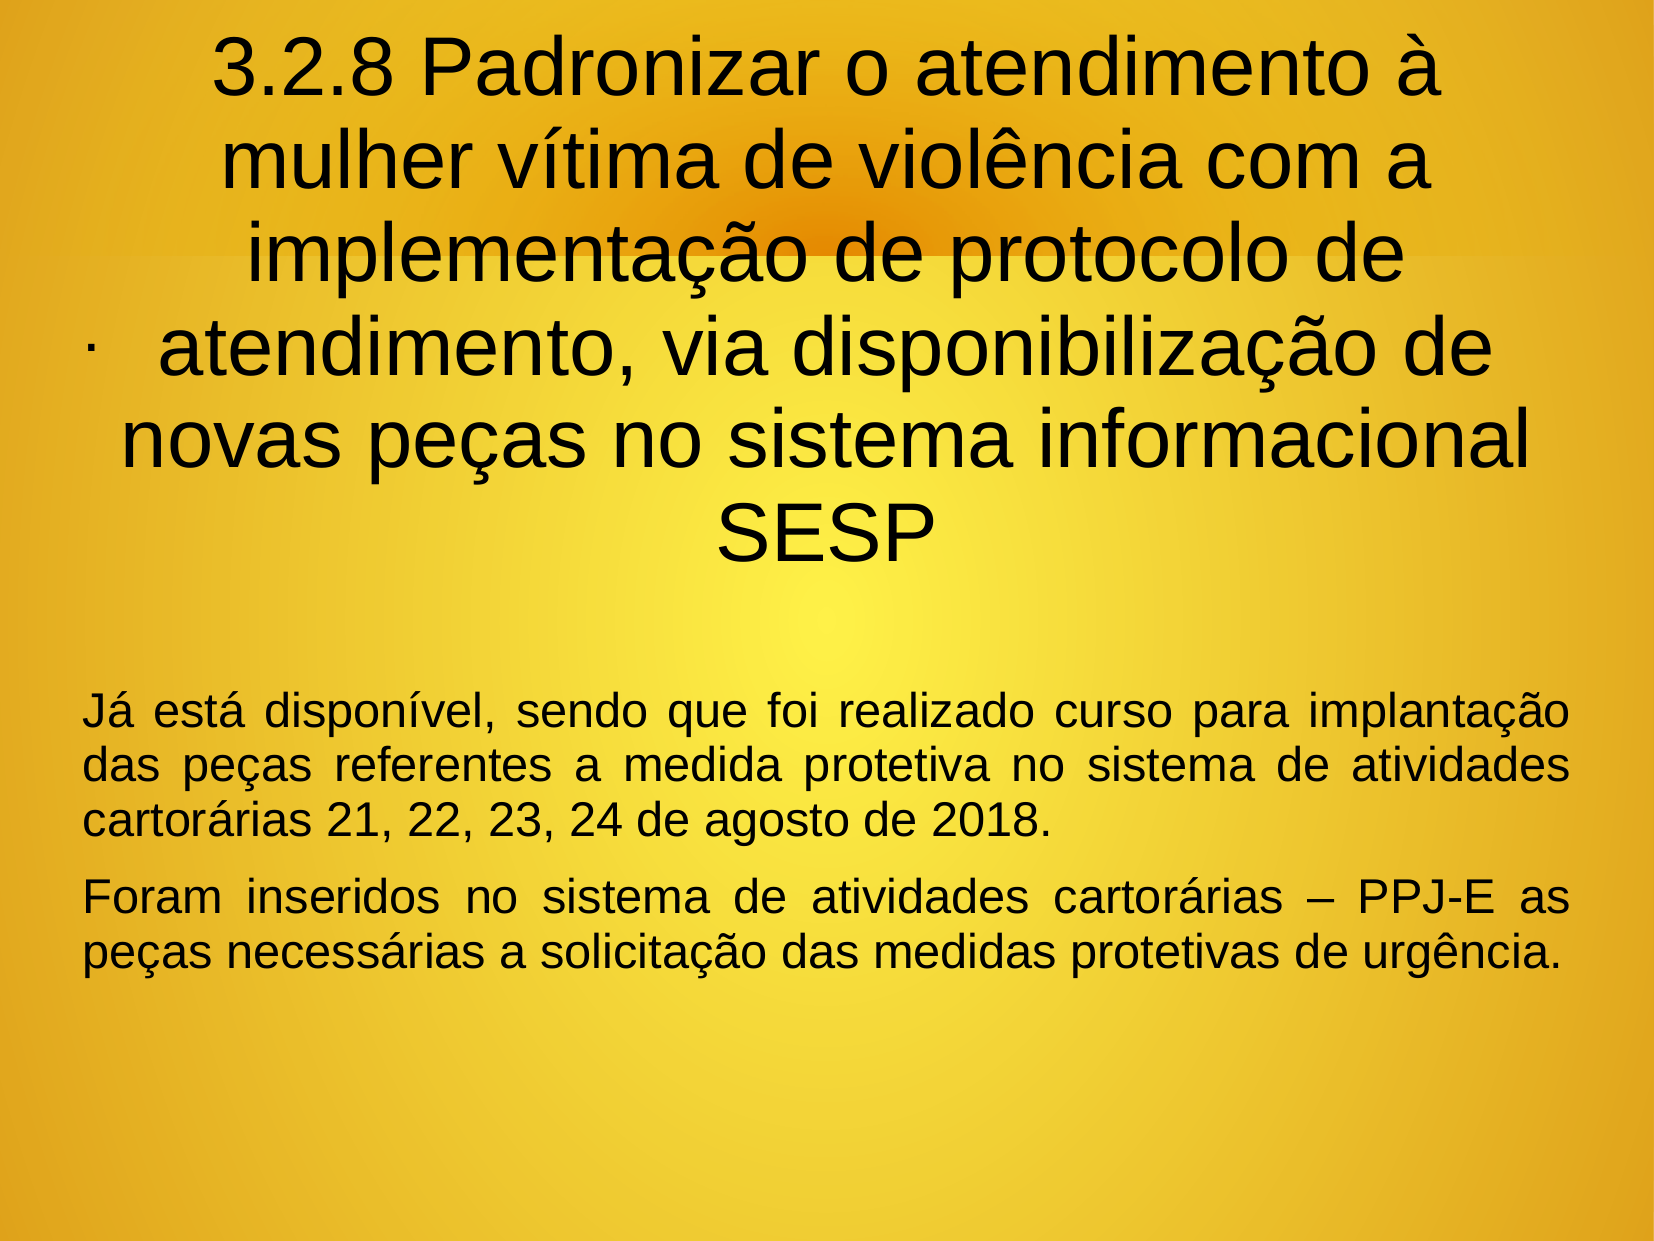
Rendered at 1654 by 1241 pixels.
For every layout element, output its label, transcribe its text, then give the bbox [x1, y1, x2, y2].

title 3.2.8 Padronizar o atendimento à mulher vítima de violência com a implementação de protocolo de atendimento, via disponibilização de novas peças no sistema informacional SESP [82, 20, 1571, 290]
list . Já está disponível, sendo que foi realizado curso para implantação das peças referentes a medida protetiva no sistema de atividades cartorárias 21, 22, 23, 24 de agosto de 2018. Foram inseridos no sistema de atividades cartorárias – PPJ-E as peças necessárias a solicitação das medidas protetivas de urgência. [82, 290, 1571, 1010]
